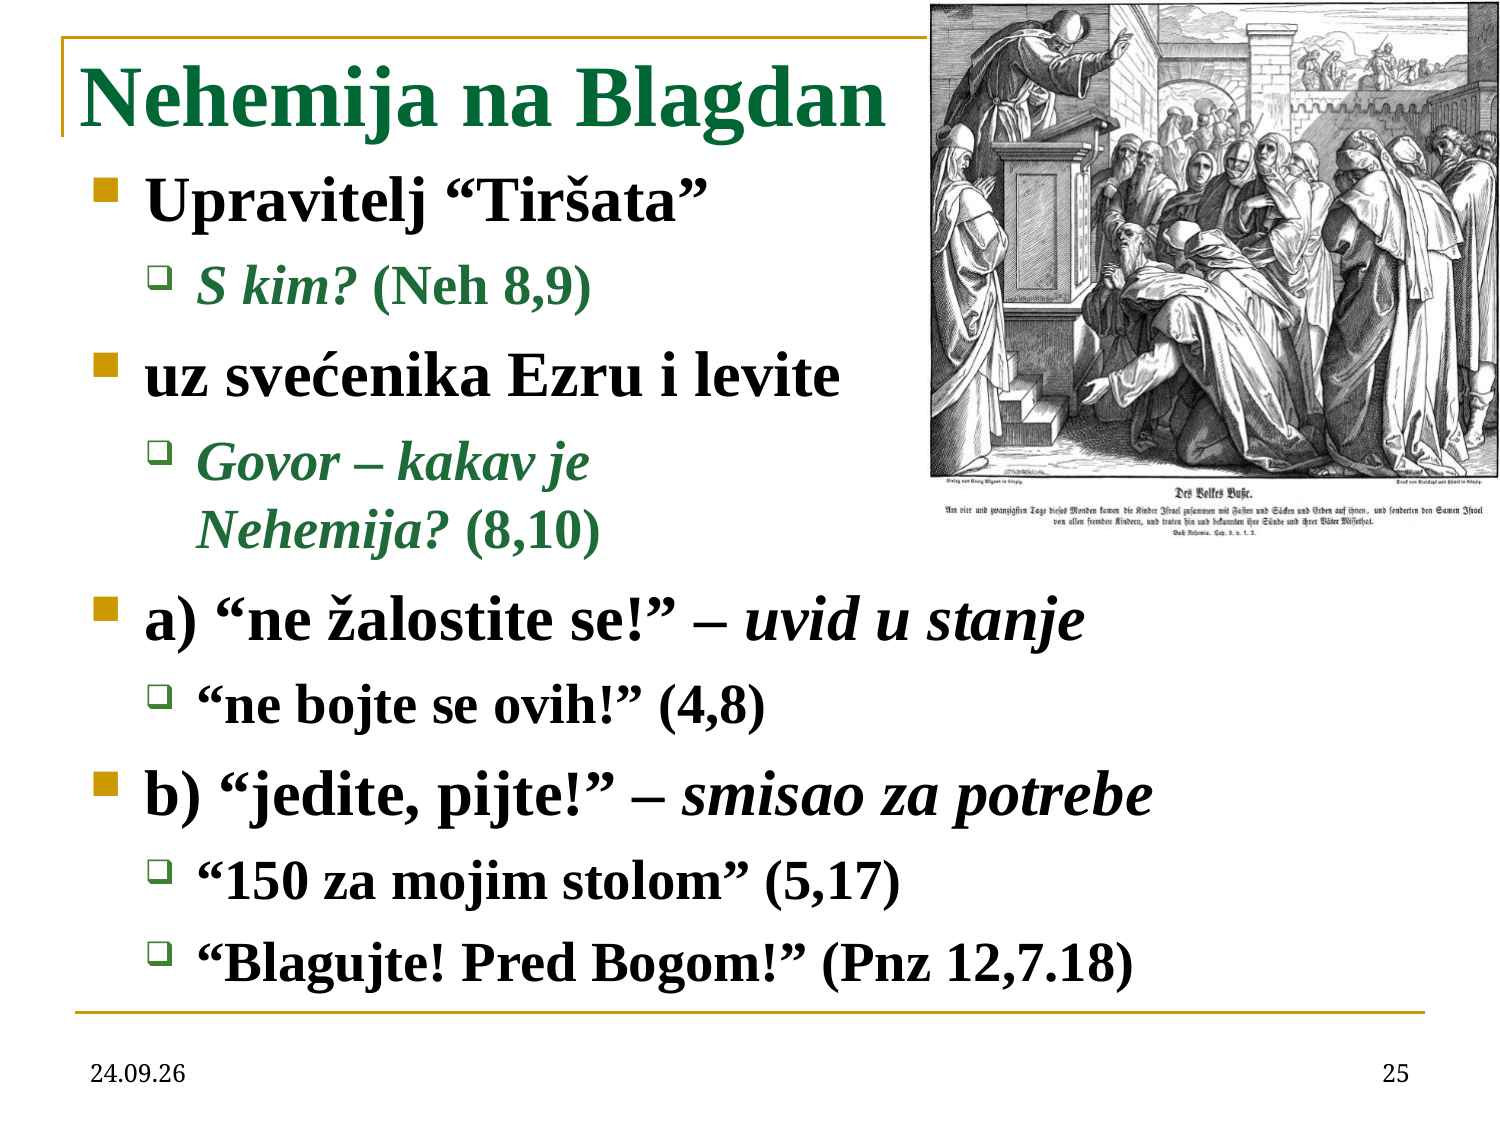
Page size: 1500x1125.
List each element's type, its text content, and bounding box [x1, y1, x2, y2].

picture [927, 0, 1500, 541]
text_box <number> [1074, 1024, 1426, 1100]
title Nehemija na Blagdan [64, 31, 927, 218]
text_box 16.12.25 [74, 1024, 426, 1100]
list Upravitelj “Tiršata” S kim? (Neh 8,9) uz svećenika Ezru i levite Govor – kakav je Nehemija? (8,10) a) “ne žalostite se!” – uvid u stanje “ne bojte se ovih!” (4,8) b) “jedite, pijte!” – smisao za potrebe “150 za mojim stolom” (5,17) “Blagujte! Pred Bogom!” (Pnz 12,7.18) [75, 148, 1426, 1006]
